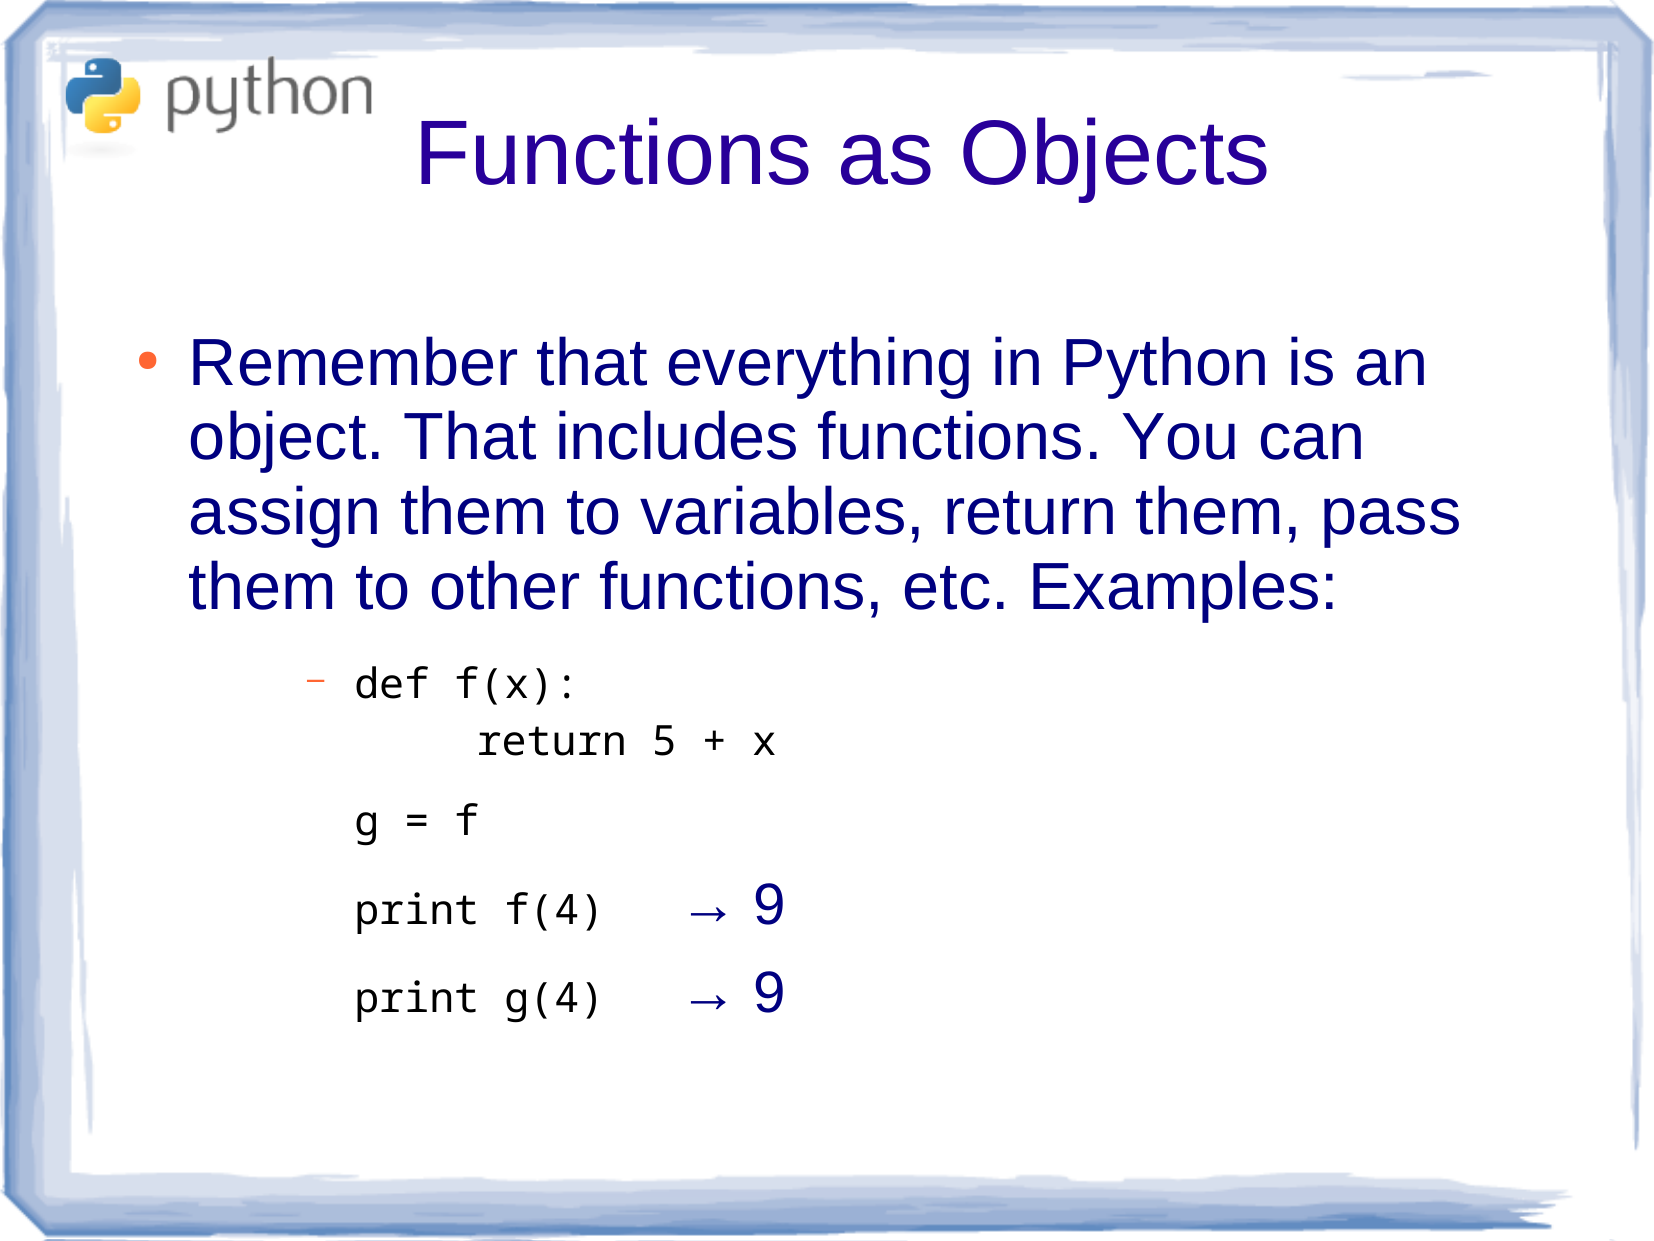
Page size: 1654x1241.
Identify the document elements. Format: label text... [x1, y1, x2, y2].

title Functions as Objects [82, 49, 1571, 257]
picture [0, 0, 1654, 1241]
list Remember that everything in Python is an object. That includes functions. You can assign them to variables, return them, pass them to other functions, etc. Examples: def f(x): return 5 + x g = f print f(4) → 9 print g(4) → 9 [118, 324, 1571, 1001]
